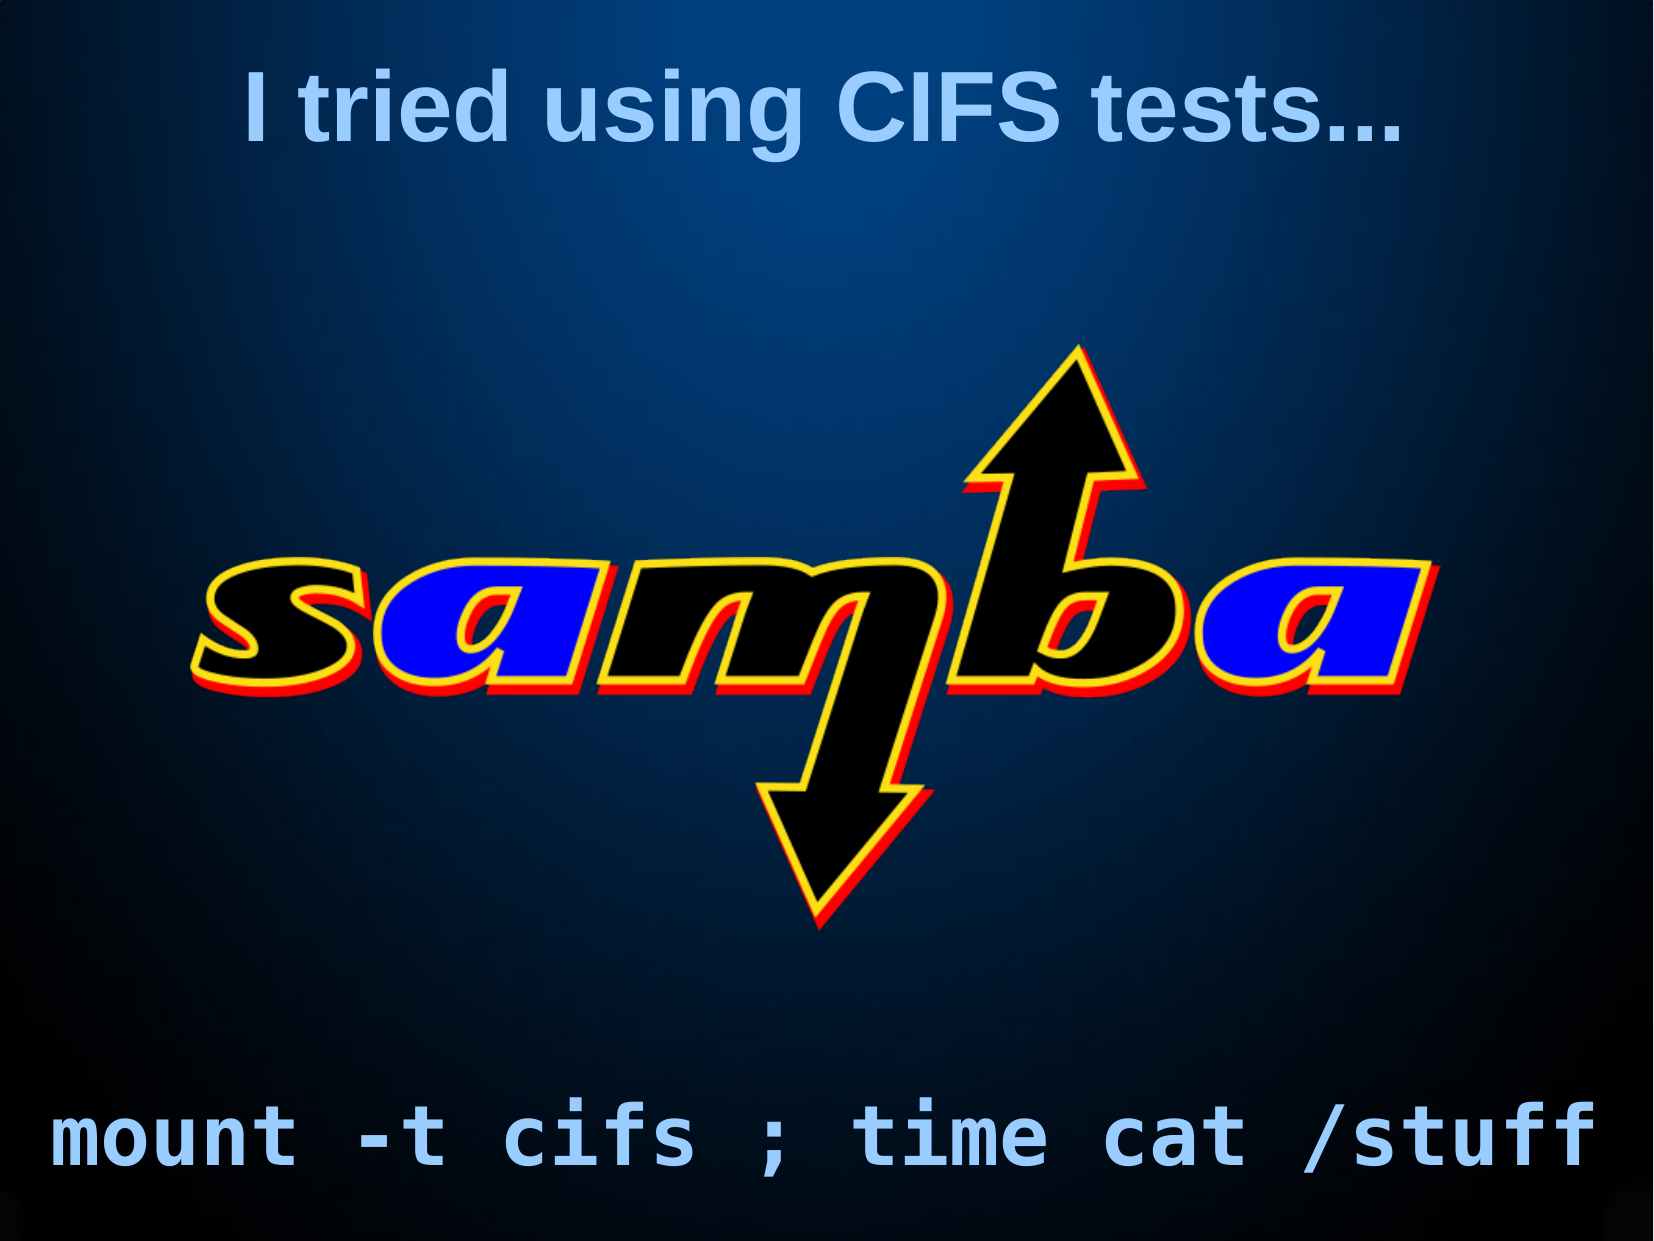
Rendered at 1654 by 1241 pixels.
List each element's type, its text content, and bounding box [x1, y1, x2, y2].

title I tried using CIFS tests... [0, 2, 1651, 211]
title mount -t cifs ; time cat /stuff [0, 1033, 1651, 1241]
picture [0, 0, 1654, 1241]
